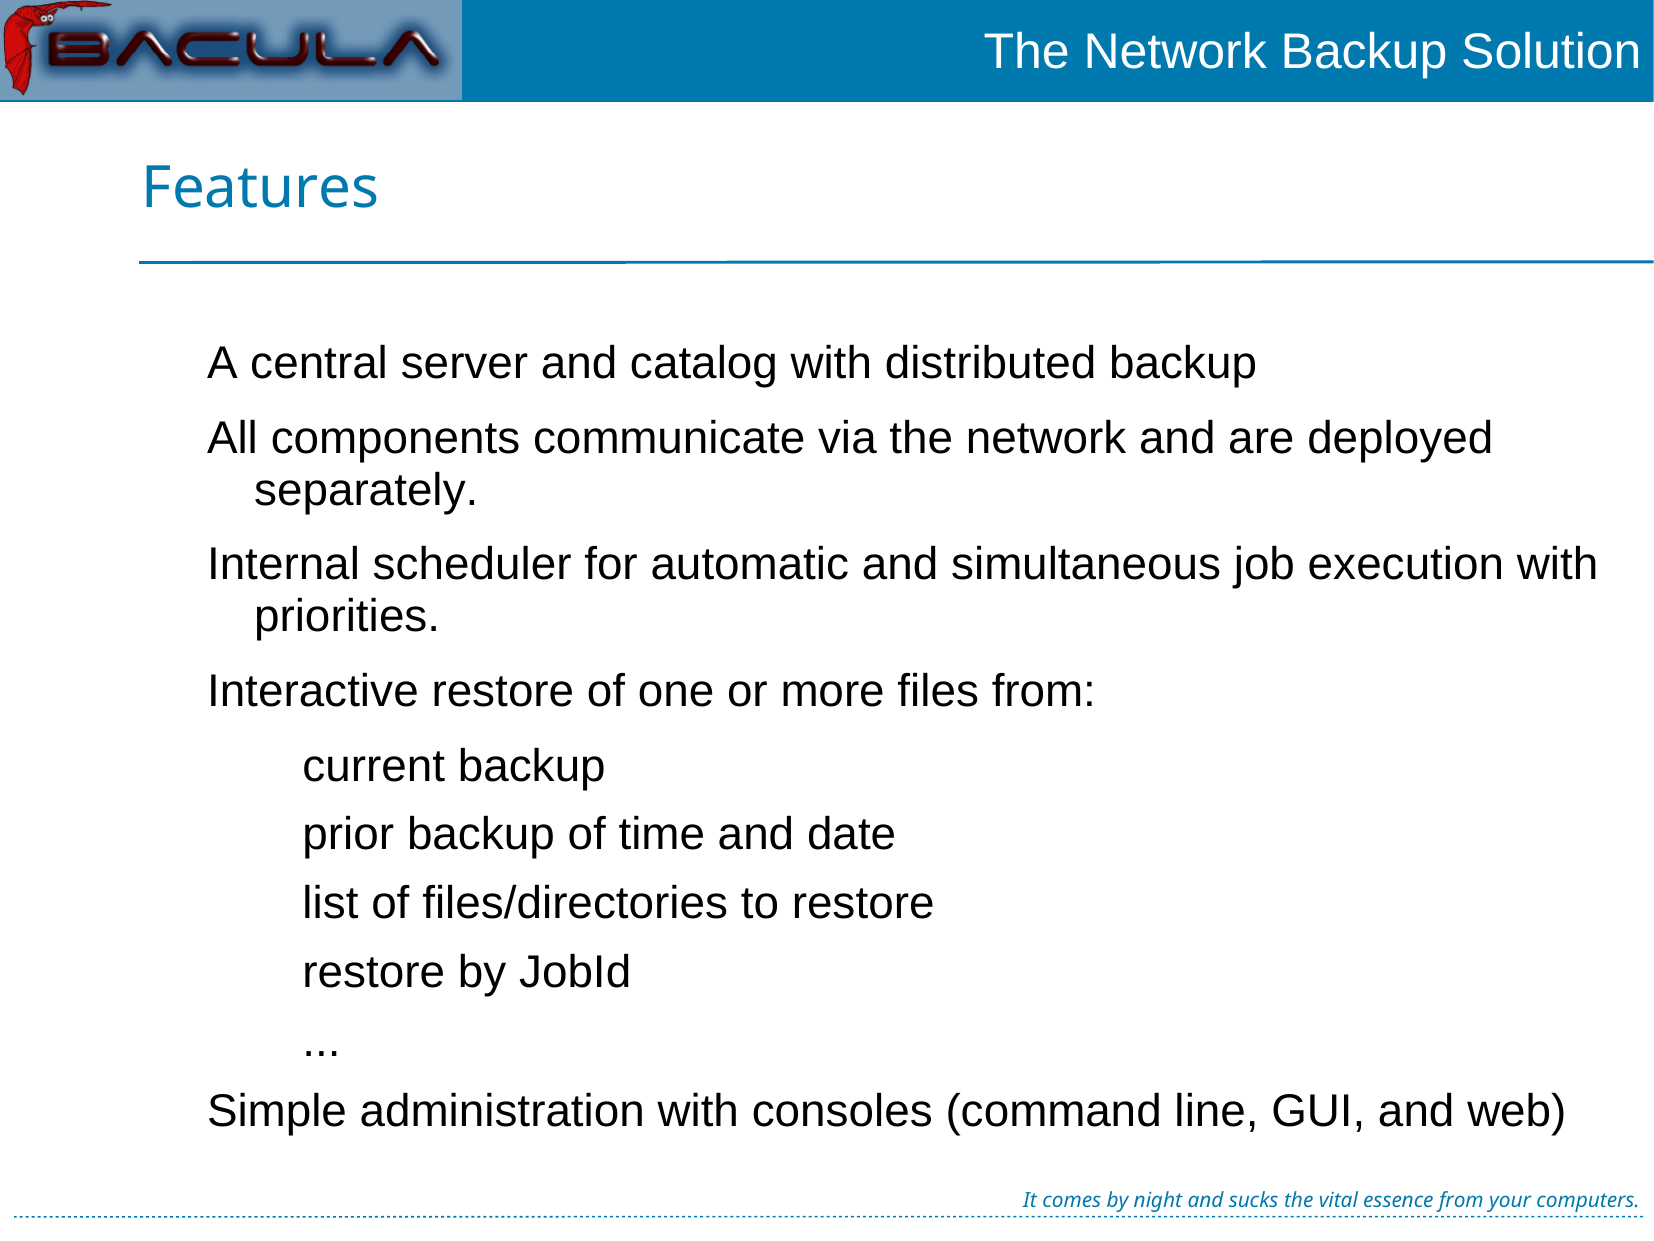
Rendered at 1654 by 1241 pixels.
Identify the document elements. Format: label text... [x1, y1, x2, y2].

picture [0, 0, 461, 99]
list A central server and catalog with distributed backup All components communicate via the network and are deployed separately. Internal scheduler for automatic and simultaneous job execution with priorities. Interactive restore of one or more files from: current backup prior backup of time and date list of files/directories to restore restore by JobId ... Simple administration with consoles (command line, GUI, and web) [112, 337, 1614, 1208]
title Features [141, 112, 1501, 226]
